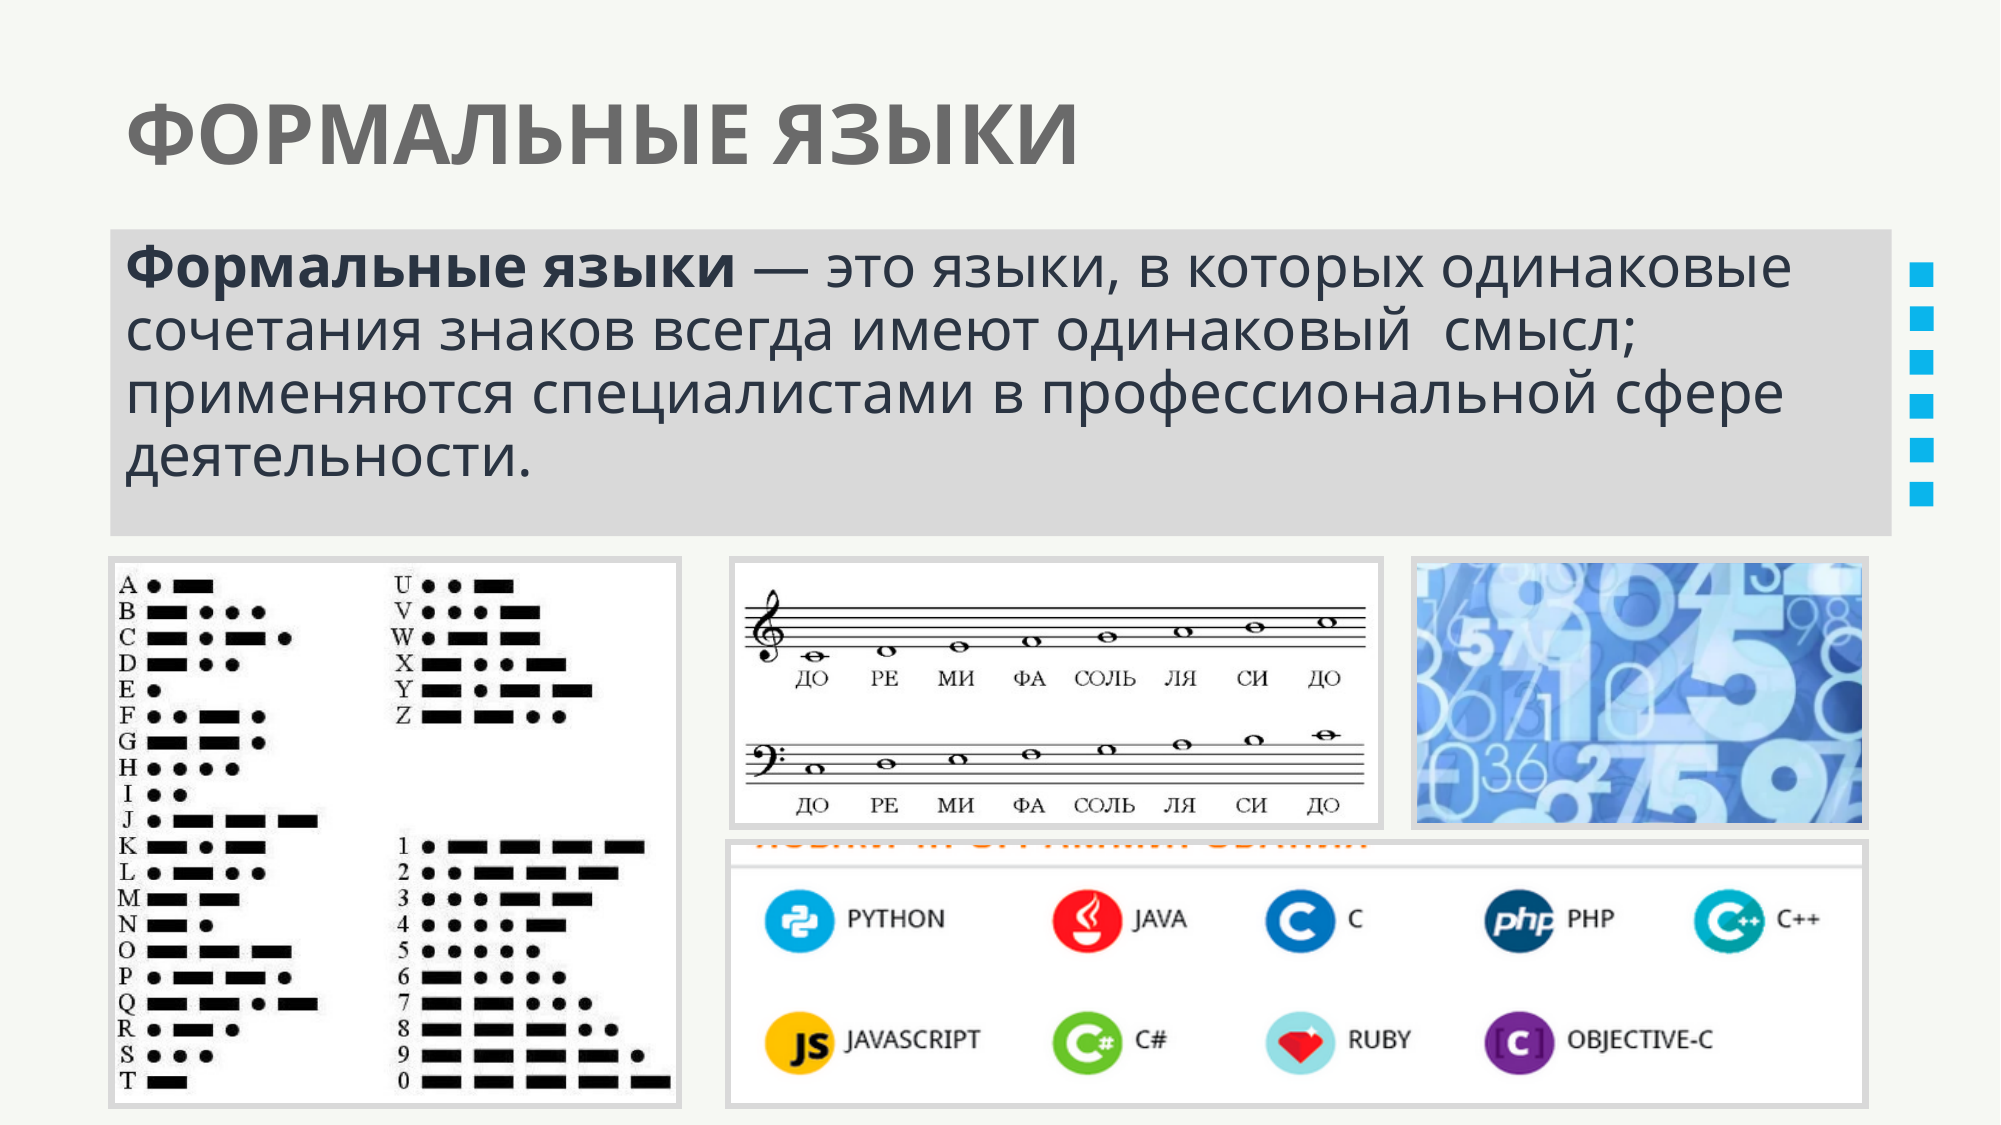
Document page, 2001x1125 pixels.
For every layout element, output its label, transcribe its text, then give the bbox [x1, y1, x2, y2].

title ФОРМАЛЬНЫЕ ЯЗЫКИ [110, 67, 1892, 208]
picture [731, 845, 1863, 1103]
picture [734, 562, 1378, 824]
picture [1417, 562, 1863, 824]
list Формальные языки — это языки, в которых одинаковые сочетания знаков всегда имеют одинаковый смысл; применяются специалистами в профессиональной сфере деятельности. [110, 229, 1892, 537]
picture [114, 562, 677, 1103]
